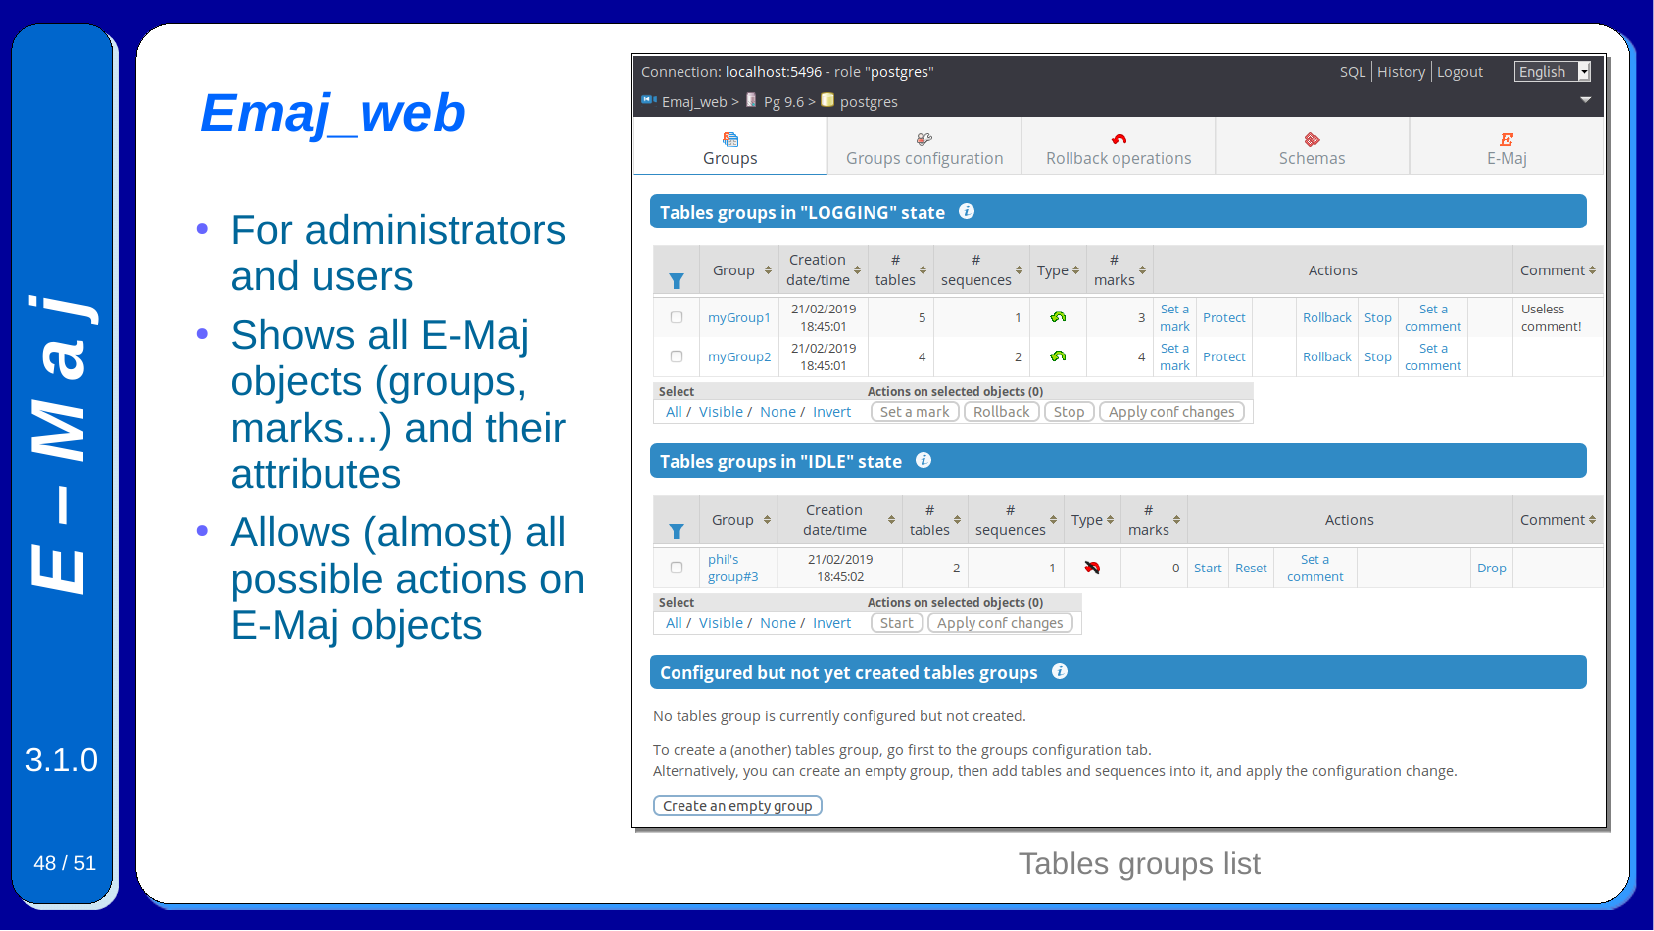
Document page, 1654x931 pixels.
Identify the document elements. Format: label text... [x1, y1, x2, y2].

title Emaj_web [200, 34, 1575, 191]
text_box Tables groups list [1003, 838, 1282, 889]
list For administrators and users Shows all E-Maj objects (groups, marks...) and their attributes Allows (almost) all possible actions on E-Maj objects [177, 206, 615, 697]
picture [631, 53, 1607, 828]
